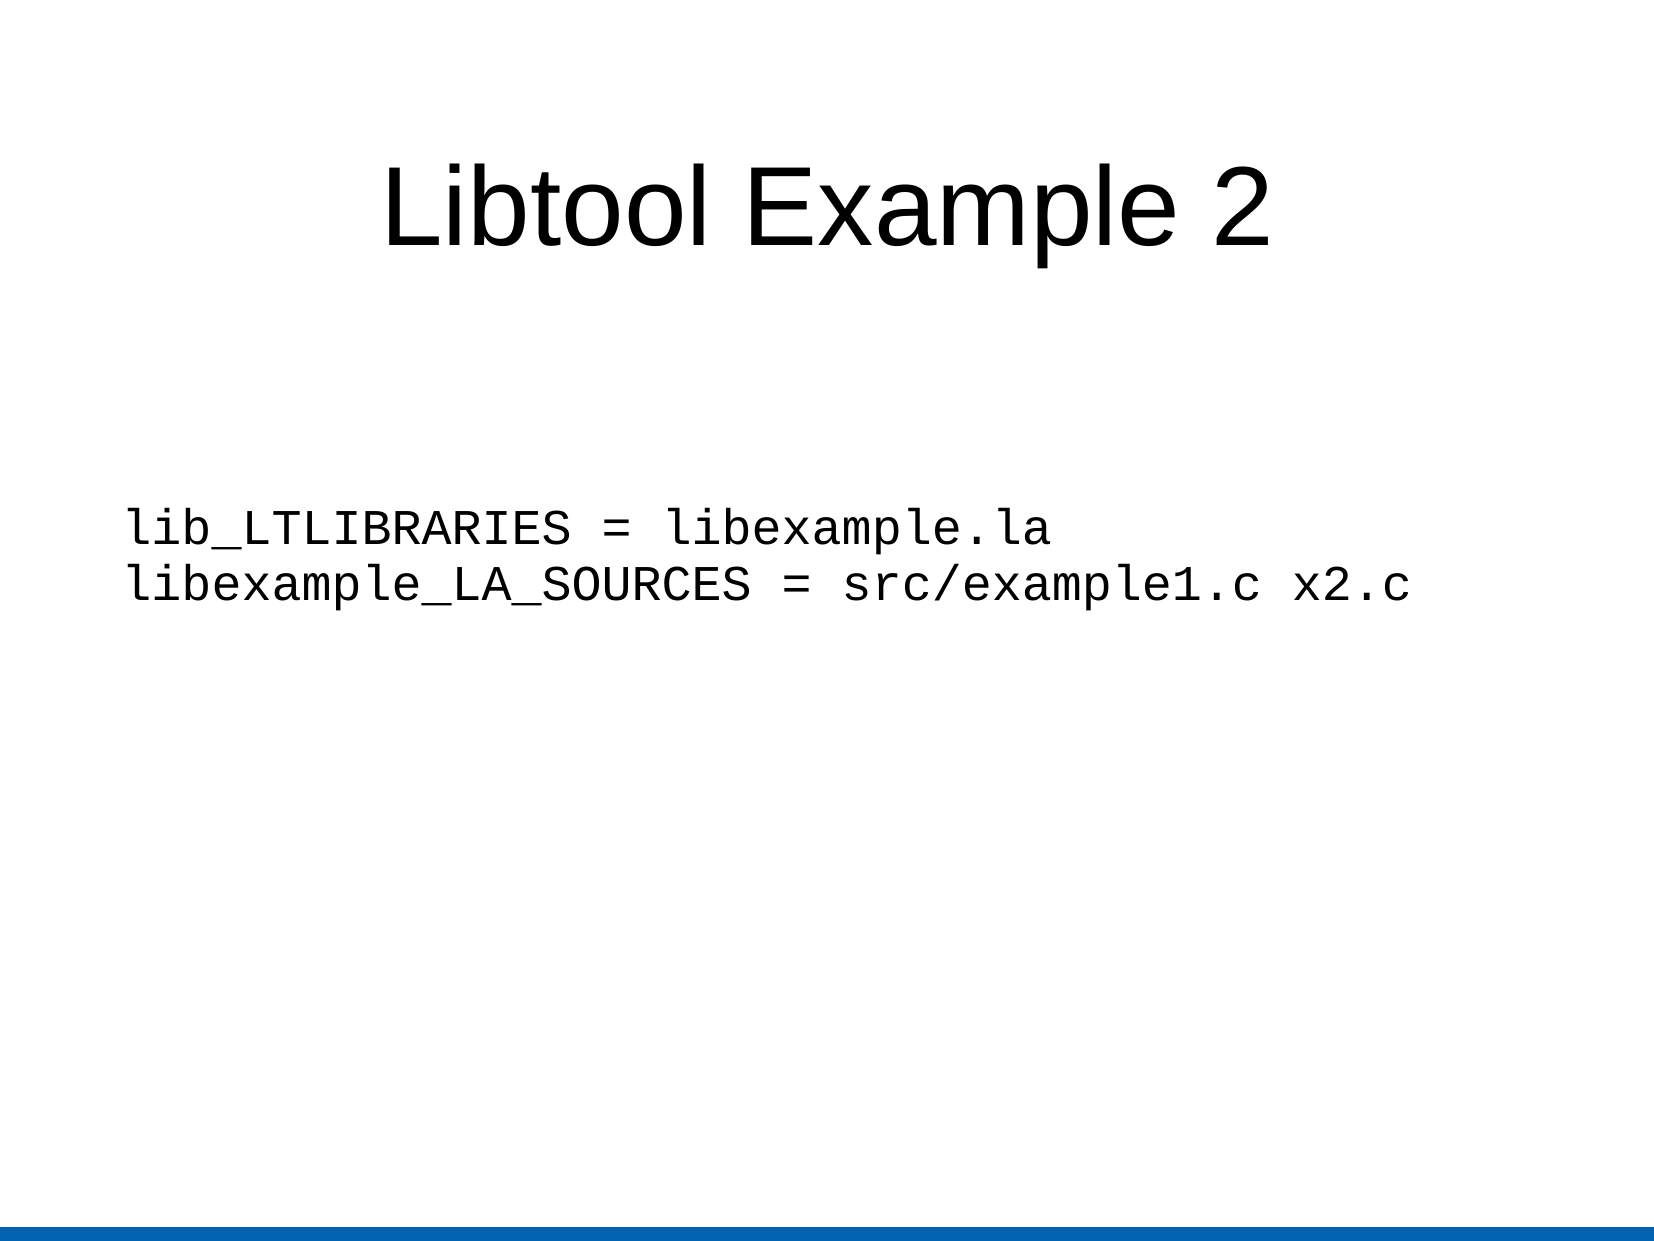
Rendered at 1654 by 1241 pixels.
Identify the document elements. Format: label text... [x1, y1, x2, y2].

title Libtool Example 2 [121, 102, 1533, 311]
subtitle lib_LTLIBRARIES = libexample.la libexample_LA_SOURCES = src/example1.c x2.c [121, 344, 1533, 1127]
